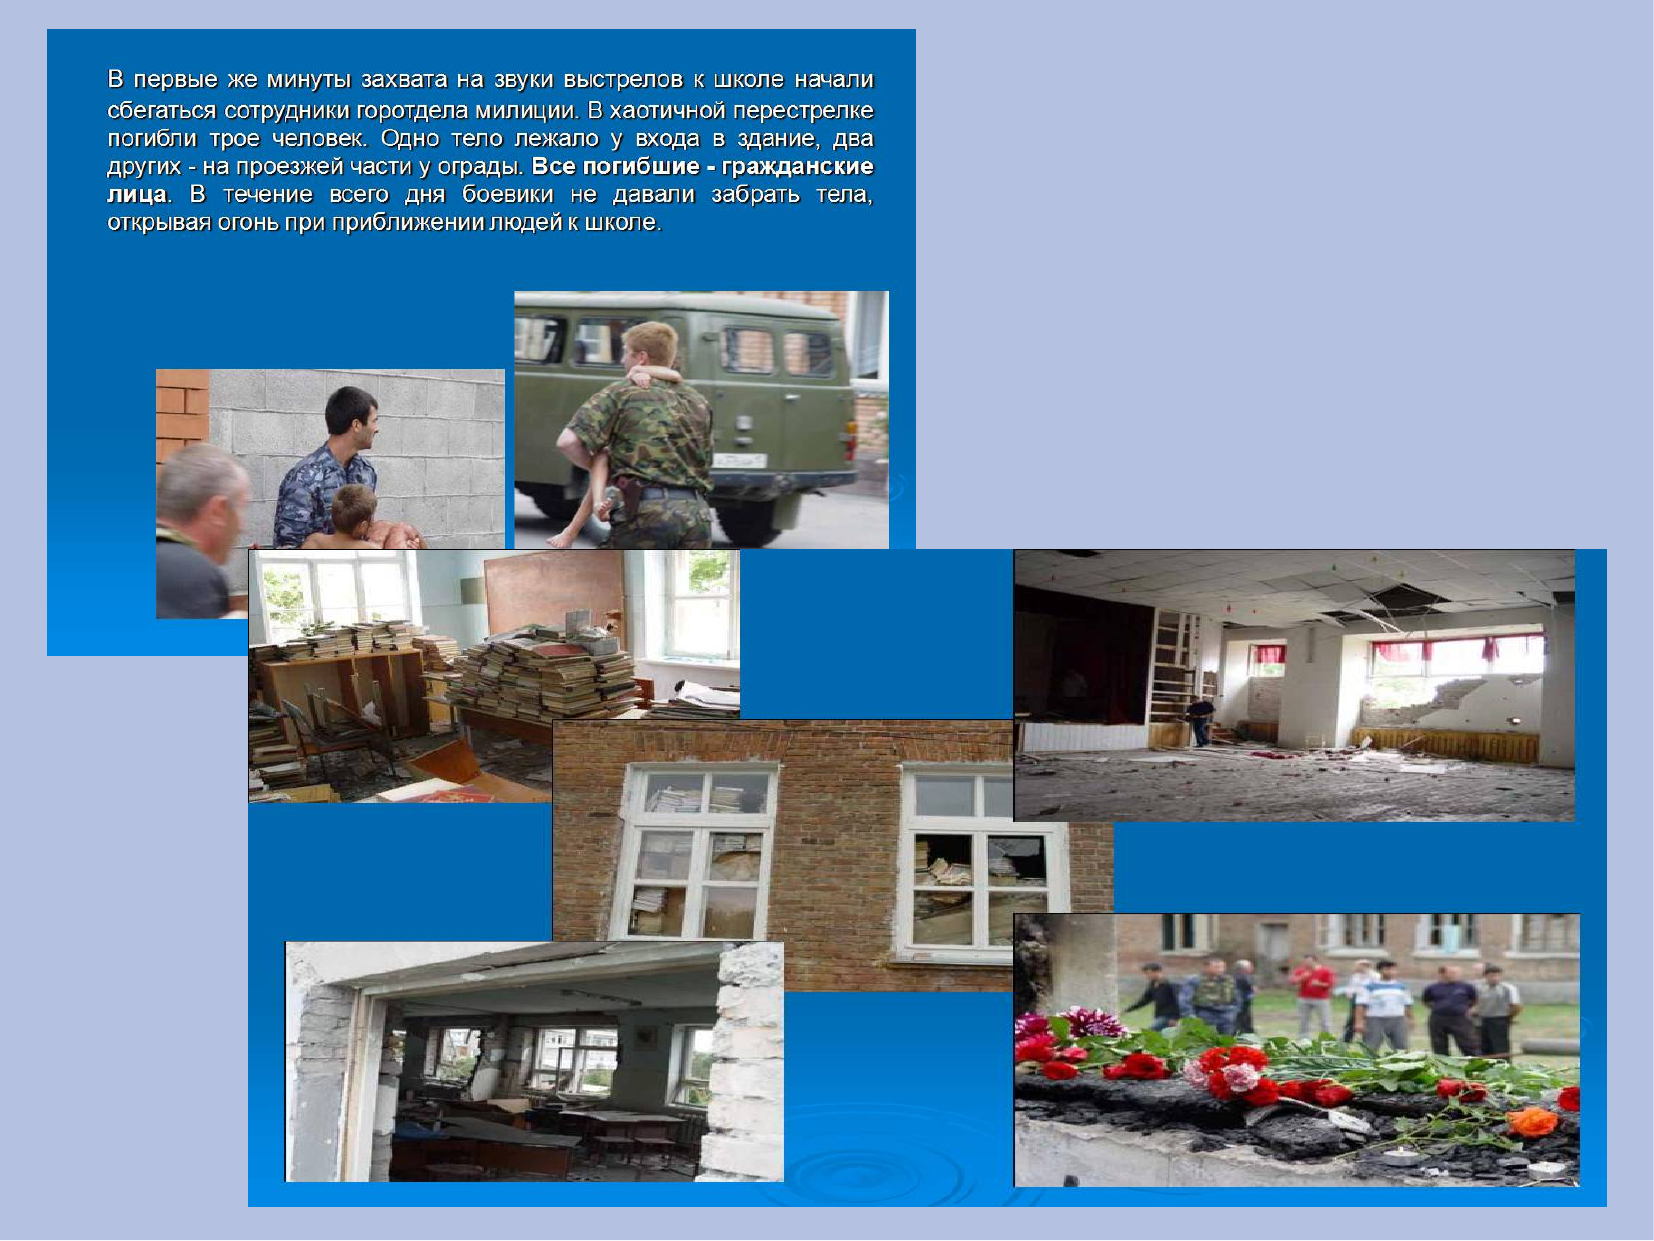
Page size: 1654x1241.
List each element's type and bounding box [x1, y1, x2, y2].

picture [47, 29, 1607, 1207]
